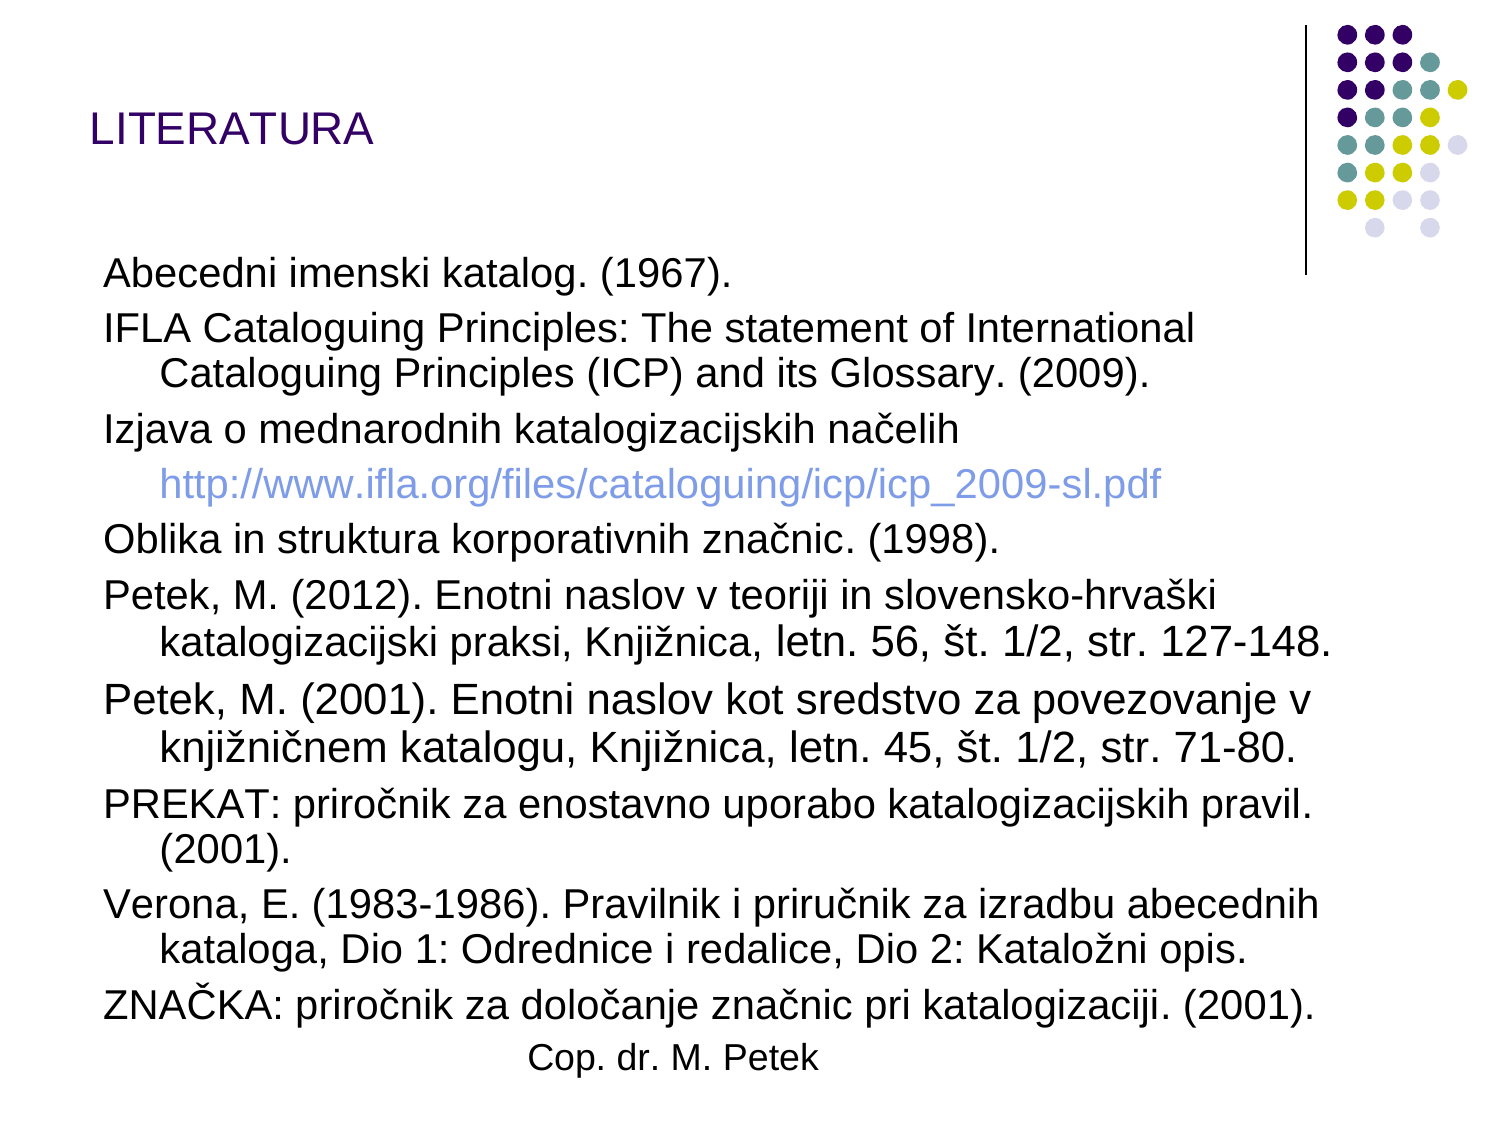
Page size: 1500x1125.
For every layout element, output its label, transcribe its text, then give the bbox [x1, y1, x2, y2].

title LITERATURA [74, 20, 1313, 162]
list Abecedni imenski katalog. (1967). IFLA Cataloguing Principles: The statement of International Cataloguing Principles (ICP) and its Glossary. (2009). Izjava o mednarodnih katalogizacijskih načelih http://www.ifla.org/files/cataloguing/icp/icp_2009-sl.pdf Oblika in struktura korporativnih značnic. (1998). Petek, M. (2012). Enotni naslov v teoriji in slovensko-hrvaški katalogizacijski praksi, Knjižnica, letn. 56, št. 1/2, str. 127-148. Petek, M. (2001). Enotni naslov kot sredstvo za povezovanje v knjižničnem katalogu, Knjižnica, letn. 45, št. 1/2, str. 71-80. PREKAT: priročnik za enostavno uporabo katalogizacijskih pravil. (2001). Verona, E. (1983-1986). Pravilnik i priručnik za izradbu abecednih kataloga, Dio 1: Odrednice i redalice, Dio 2: Kataložni opis. ZNAČKA: priročnik za določanje značnic pri katalogizaciji. (2001). [88, 243, 1438, 1125]
